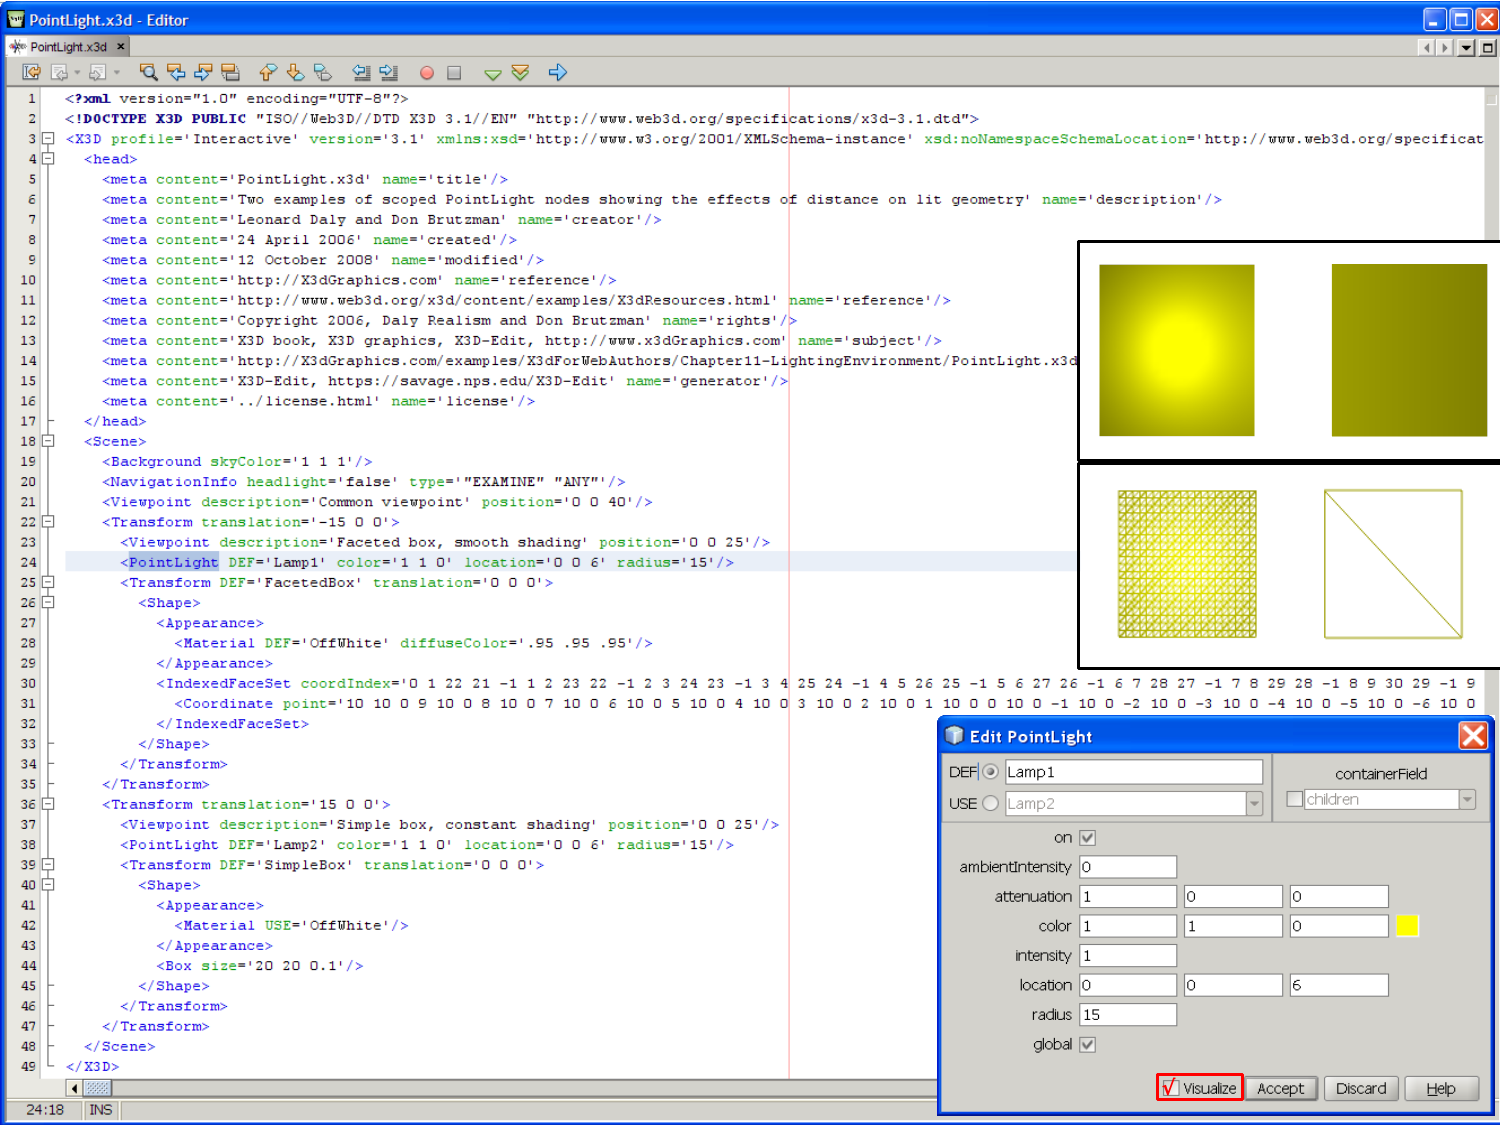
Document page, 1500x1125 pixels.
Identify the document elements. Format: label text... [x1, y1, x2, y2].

picture [1079, 243, 1500, 459]
picture [1080, 465, 1500, 668]
text_box √ [1155, 1065, 1177, 1110]
picture [0, 1, 1500, 1125]
